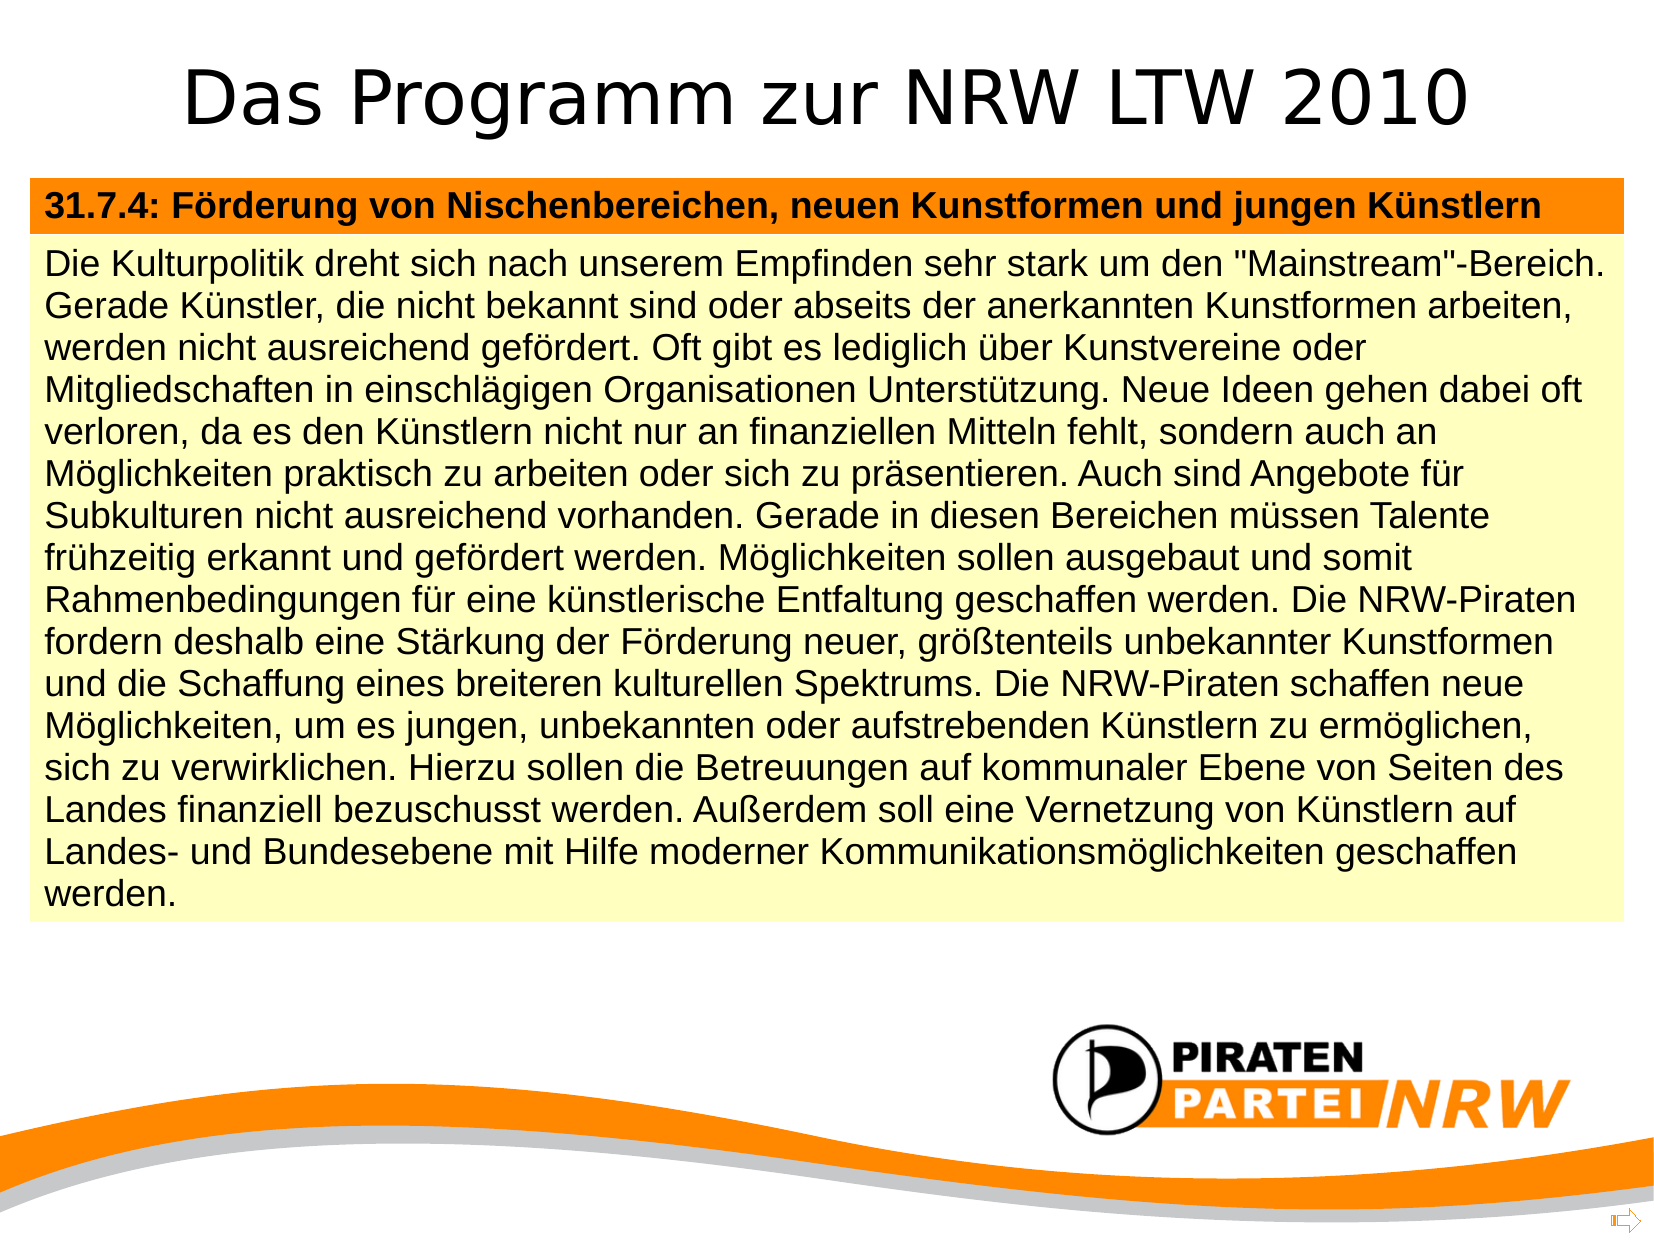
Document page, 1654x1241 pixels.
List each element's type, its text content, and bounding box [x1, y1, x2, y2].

table_header 31.7.4: Förderung von Nischenbereichen, neuen Kunstformen und jungen Künstlern [30, 178, 1624, 234]
table_cell Die Kulturpolitik dreht sich nach unserem Empfinden sehr stark um den "Mainstream"-Bereich. Gerade Künstler, die nicht bekannt sind oder abseits der anerkannten Kunstformen arbeiten, werden nicht ausreichend gefördert. Oft gibt es lediglich über Kunstvereine oder Mitgliedschaften in einschlägigen Organisationen Unterstützung. Neue Ideen gehen dabei oft verloren, da es den Künstlern nicht nur an finanziellen Mitteln fehlt, sondern auch an Möglichkeiten praktisch zu arbeiten oder sich zu präsentieren. Auch sind Angebote für Subkulturen nicht ausreichend vorhanden. Gerade in diesen Bereichen müssen Talente frühzeitig erkannt und gefördert werden. Möglichkeiten sollen ausgebaut und somit Rahmenbedingungen für eine künstlerische Entfaltung geschaffen werden. Die NRW-Piraten fordern deshalb eine Stärkung der Förderung neuer, größtenteils unbekannter Kunstformen und die Schaffung eines breiteren kulturellen Spektrums. Die NRW-Piraten schaffen neue Möglichkeiten, um es jungen, unbekannten oder aufstrebenden Künstlern zu ermöglichen, sich zu verwirklichen. Hierzu sollen die Betreuungen auf kommunaler Ebene von Seiten des Landes finanziell bezuschusst werden. Außerdem soll eine Vernetzung von Künstlern auf Landes- und Bundesebene mit Hilfe moderner Kommunikationsmöglichkeiten geschaffen werden. [30, 235, 1624, 922]
title Das Programm zur NRW LTW 2010 [82, 54, 1571, 143]
picture [1045, 1021, 1579, 1140]
